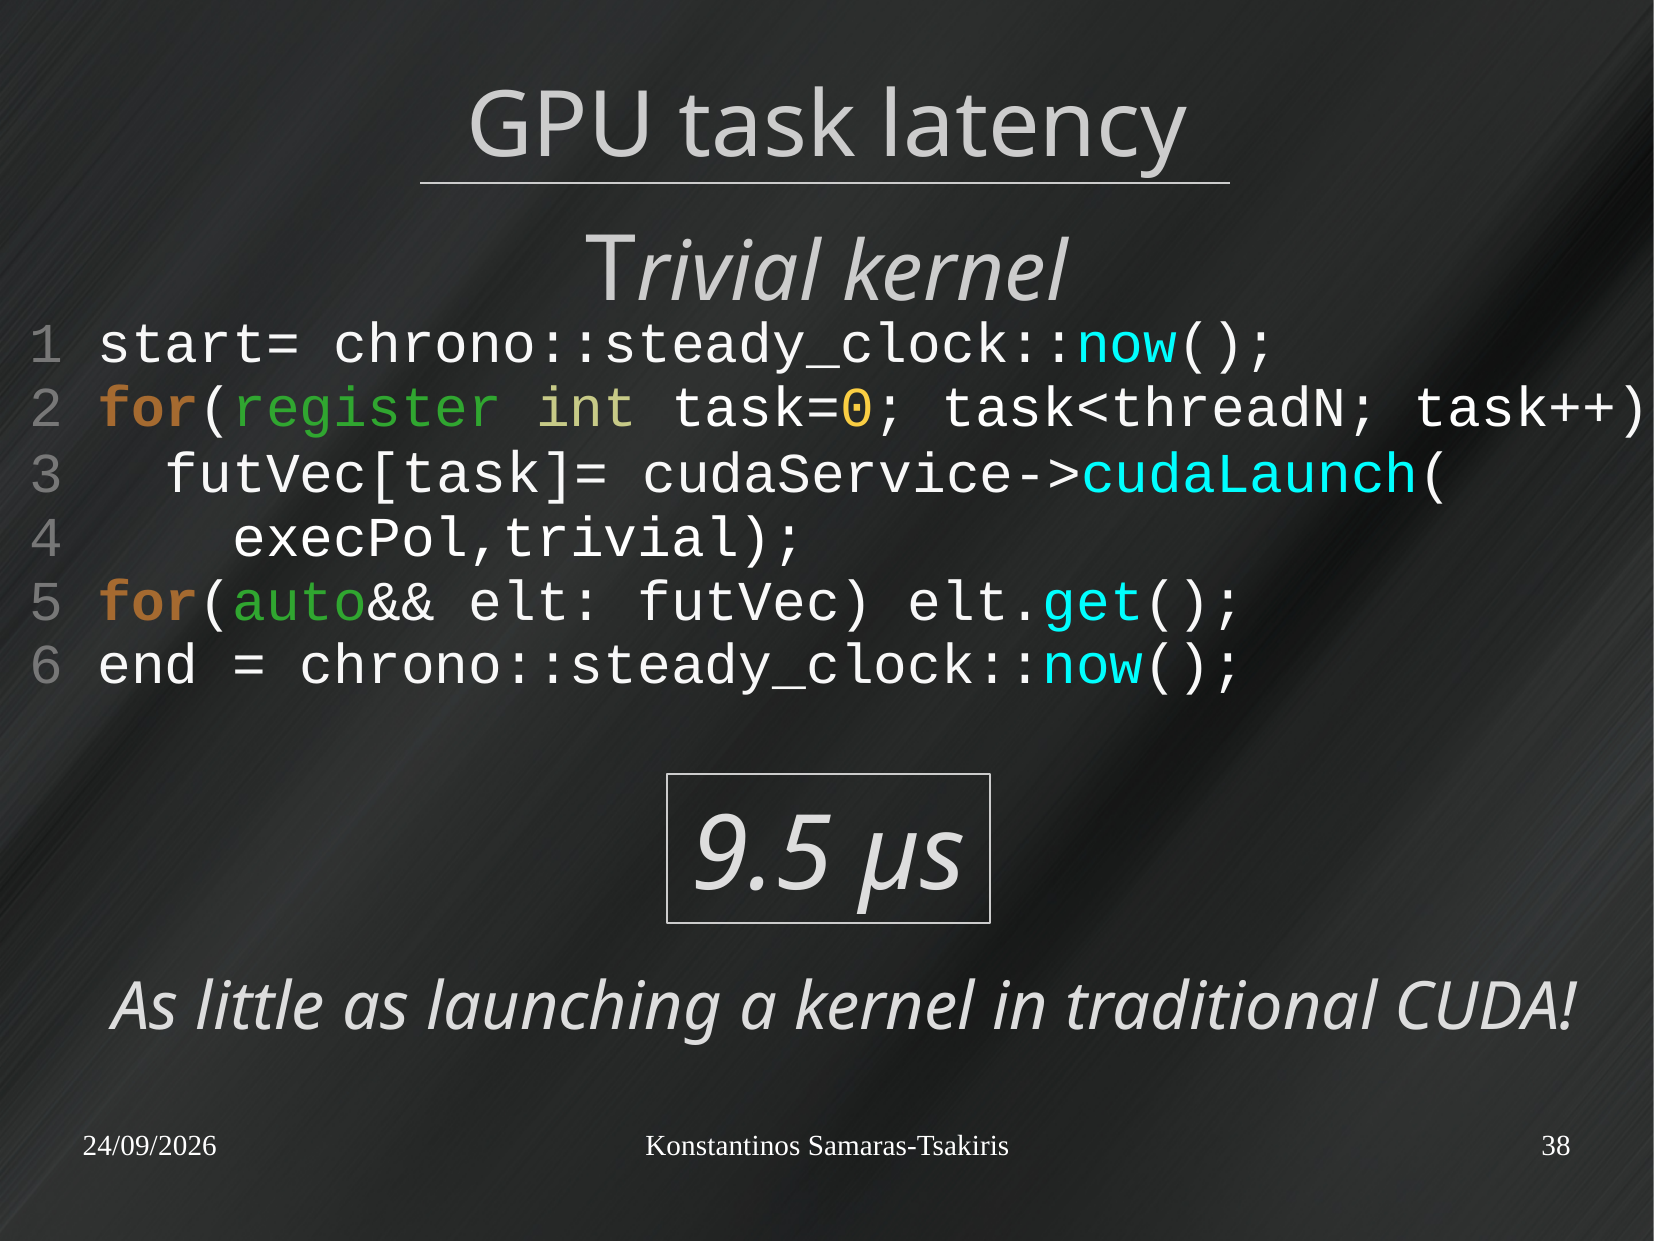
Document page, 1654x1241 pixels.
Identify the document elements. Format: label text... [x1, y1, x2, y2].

list 9.5 μs [667, 886, 990, 924]
title GPU task latency Trivial kernel [82, 53, 1571, 314]
text_box 1 start= chrono::steady_clock::now(); 2 for(register int task=0; task<threadN; task++) 3 futVec[task]= cudaService->cudaLaunch( 4 execPol,trivial); 5 for(auto&& elt: futVec) elt.get(); 6 end = chrono::steady_clock::now(); [15, 308, 1654, 886]
picture [0, 0, 1654, 1241]
list As little as launching a kernel in traditional CUDA! [47, 933, 1645, 1074]
